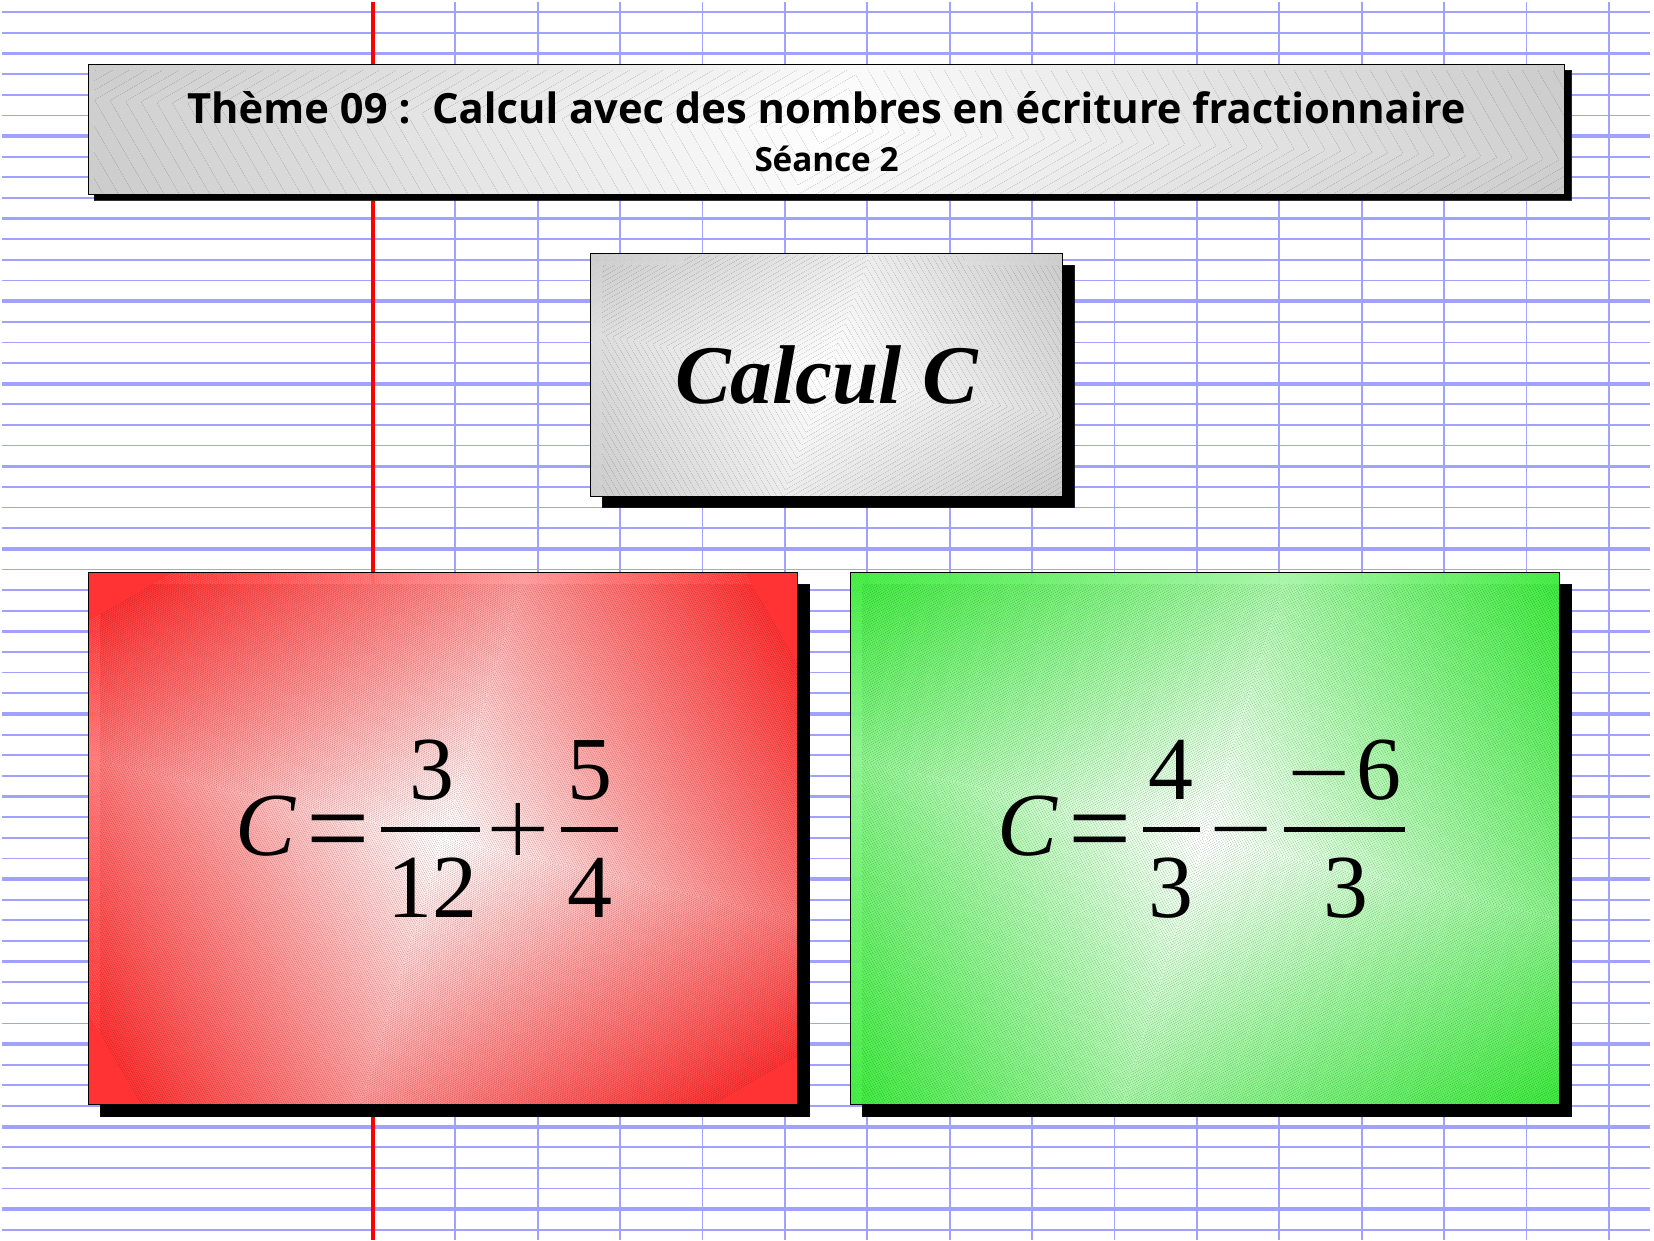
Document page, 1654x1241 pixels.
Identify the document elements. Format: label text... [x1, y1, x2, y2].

chart [212, 720, 645, 940]
text_box [88, 572, 798, 1105]
chart [974, 720, 1431, 940]
picture [0, 0, 1654, 1241]
text_box Thème 09 : Calcul avec des nombres en écriture fractionnaire Séance 2 [88, 64, 1565, 195]
text_box Calcul C [590, 253, 1063, 497]
text_box [850, 572, 1560, 1105]
